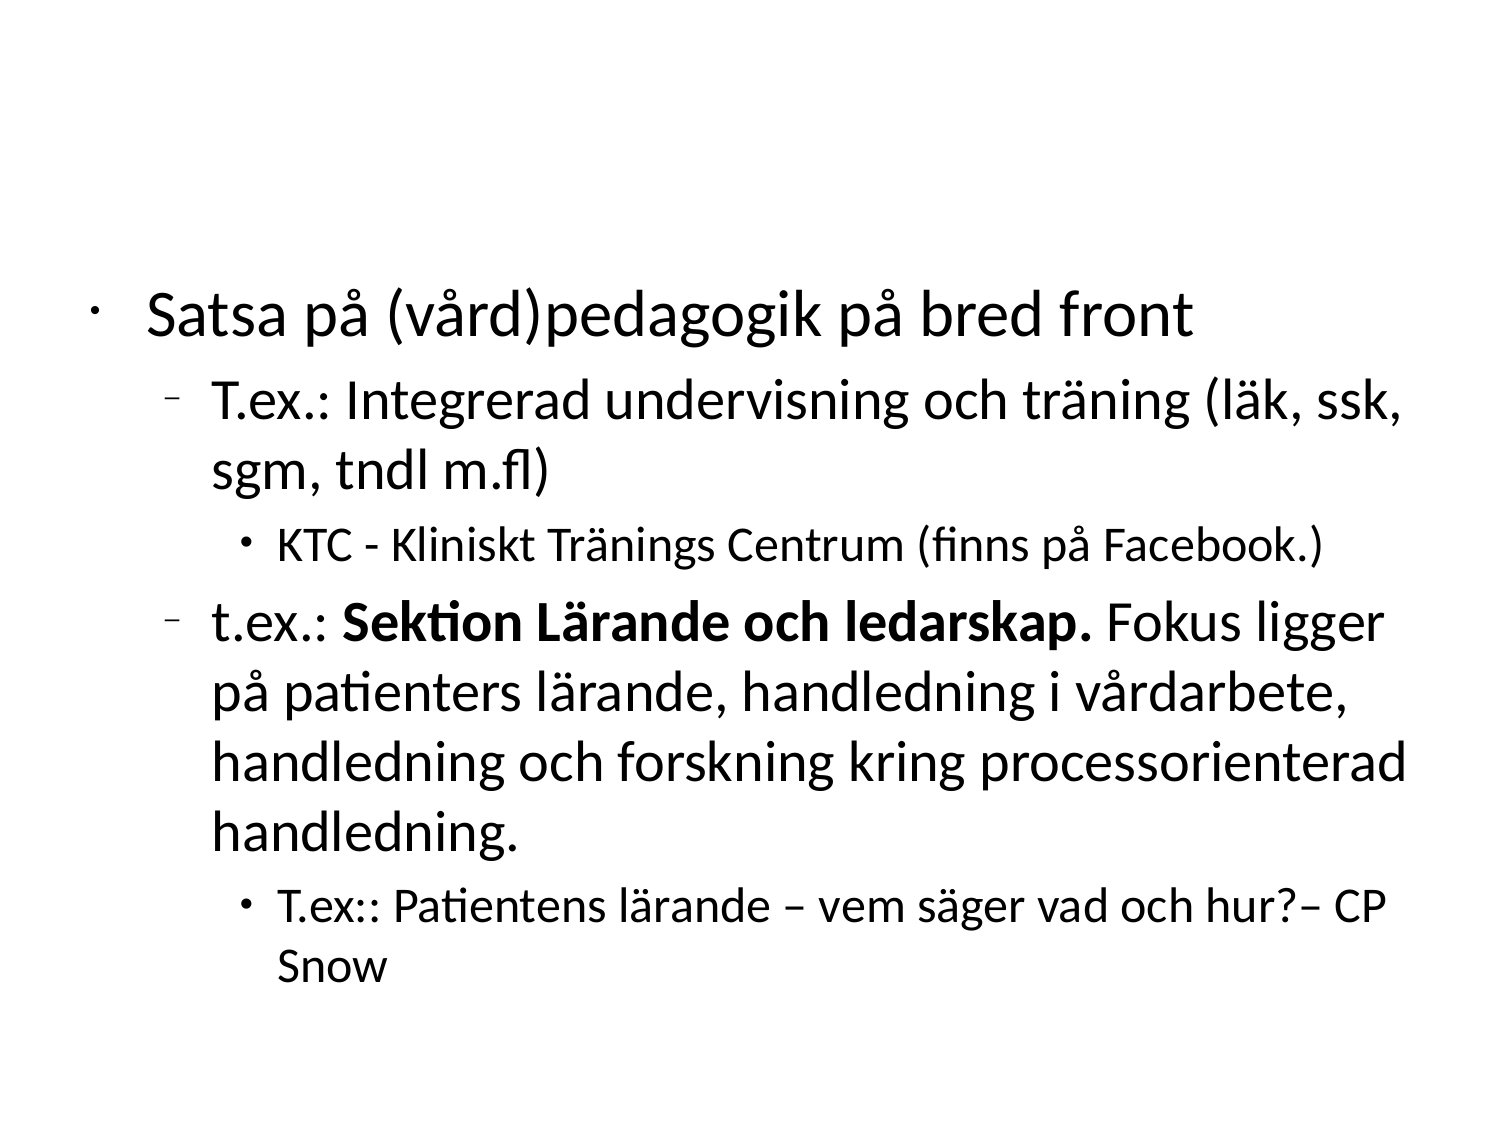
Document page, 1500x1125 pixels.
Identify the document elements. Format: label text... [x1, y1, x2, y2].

list Satsa på (vård)pedagogik på bred front T.ex.: Integrerad undervisning och träning (läk, ssk, sgm, tndl m.fl) KTC - Kliniskt Tränings Centrum (finns på Facebook.) t.ex.: Sektion Lärande och ledarskap. Fokus ligger på patienters lärande, handledning i vårdarbete, handledning och forskning kring processorienterad handledning. T.ex:: Patientens lärande – vem säger vad och hur?– CP Snow [75, 262, 1425, 711]
